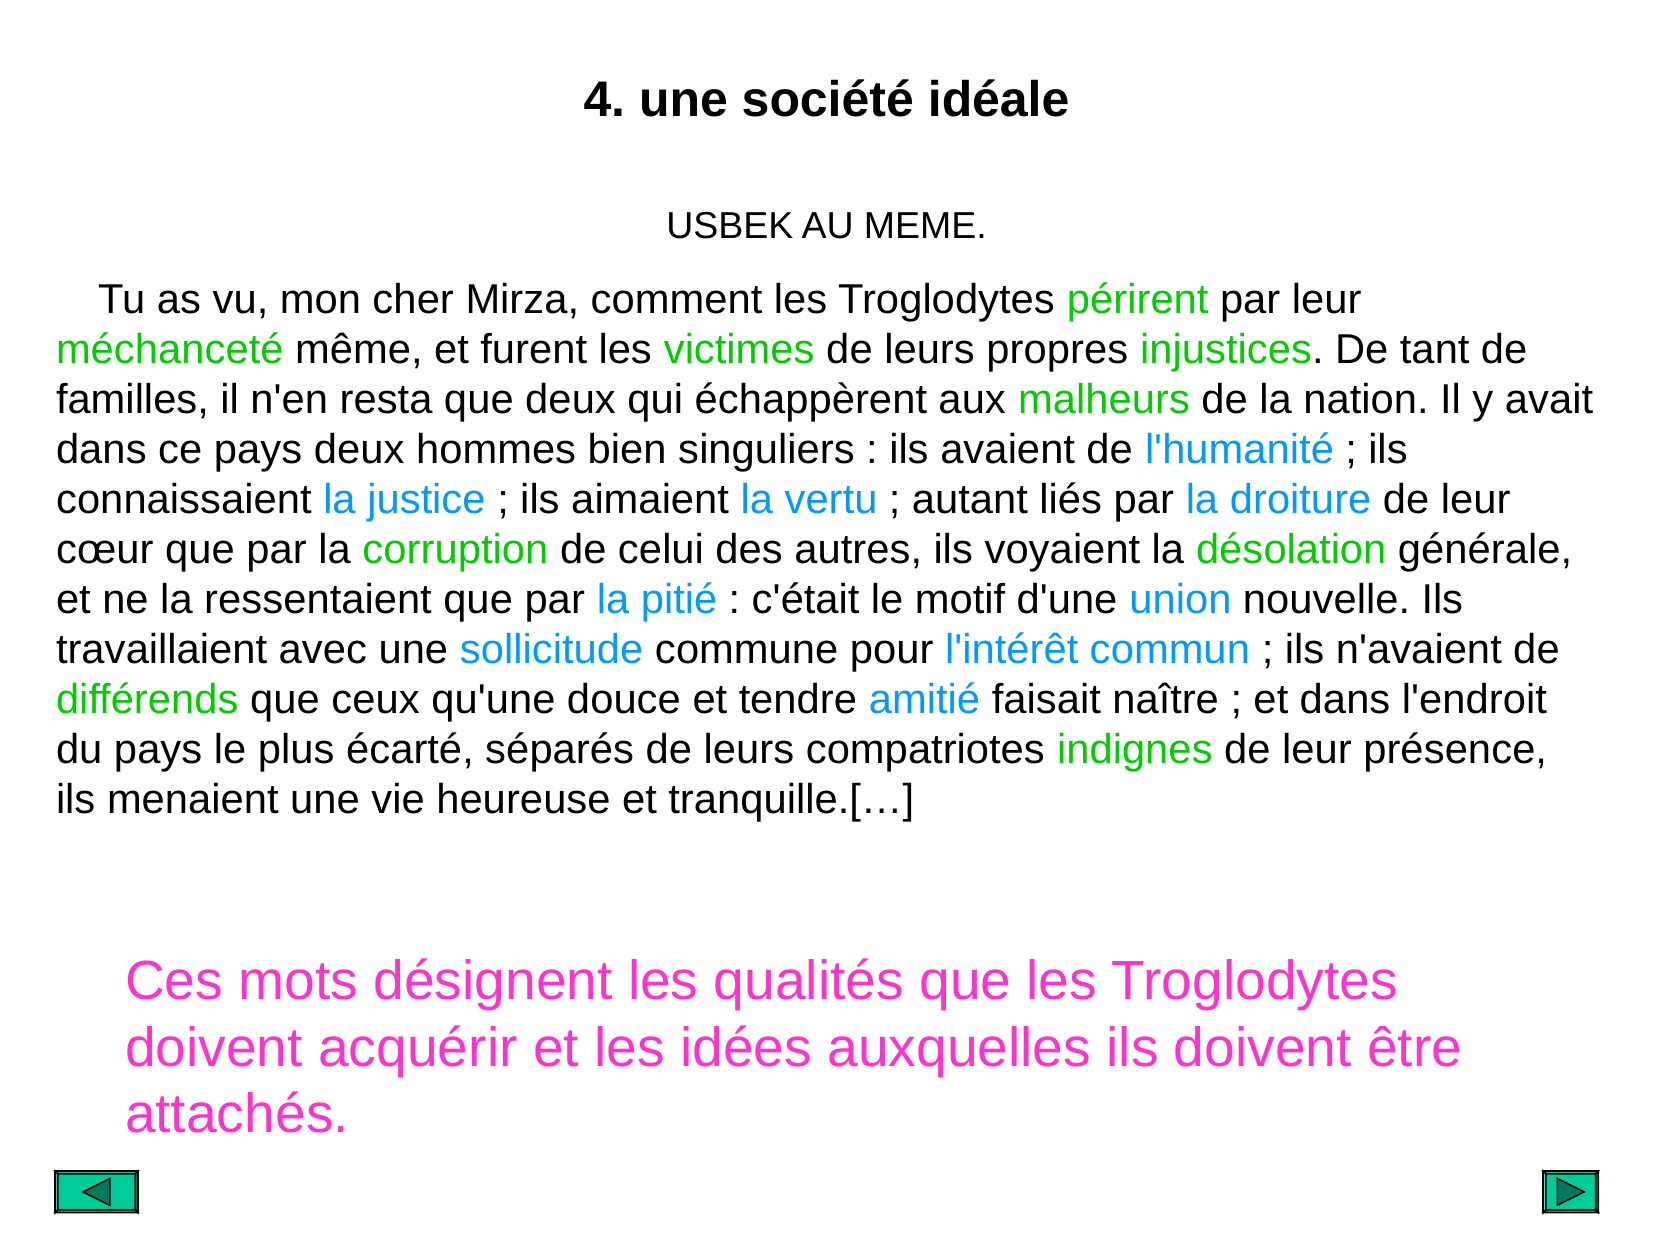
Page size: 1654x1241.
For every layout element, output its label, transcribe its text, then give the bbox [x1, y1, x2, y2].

title 4. une société idéale [551, 21, 1103, 171]
text_box USBEK AU MEME. Tu as vu, mon cher Mirza, comment les Troglodytes périrent par leur méchanceté même, et furent les victimes de leurs propres injustices. De tant de familles, il n'en resta que deux qui échappèrent aux malheurs de la nation. Il y avait dans ce pays deux hommes bien singuliers : ils avaient de l'humanité ; ils connaissaient la justice ; ils aimaient la vertu ; autant liés par la droiture de leur cœur que par la corruption de celui des autres, ils voyaient la désolation générale, et ne la ressentaient que par la pitié : c'était le motif d'une union nouvelle. Ils travaillaient avec une sollicitude commune pour l'intérêt commun ; ils n'avaient de différends que ceux qu'une douce et tendre amitié faisait naître ; et dans l'endroit du pays le plus écarté, séparés de leurs compatriotes indignes de leur présence, ils menaient une vie heureuse et tranquille.[…] [41, 192, 1613, 830]
text_box Ces mots désignent les qualités que les Troglodytes doivent acquérir et les idées auxquelles ils doivent être attachés. [110, 936, 1558, 1152]
